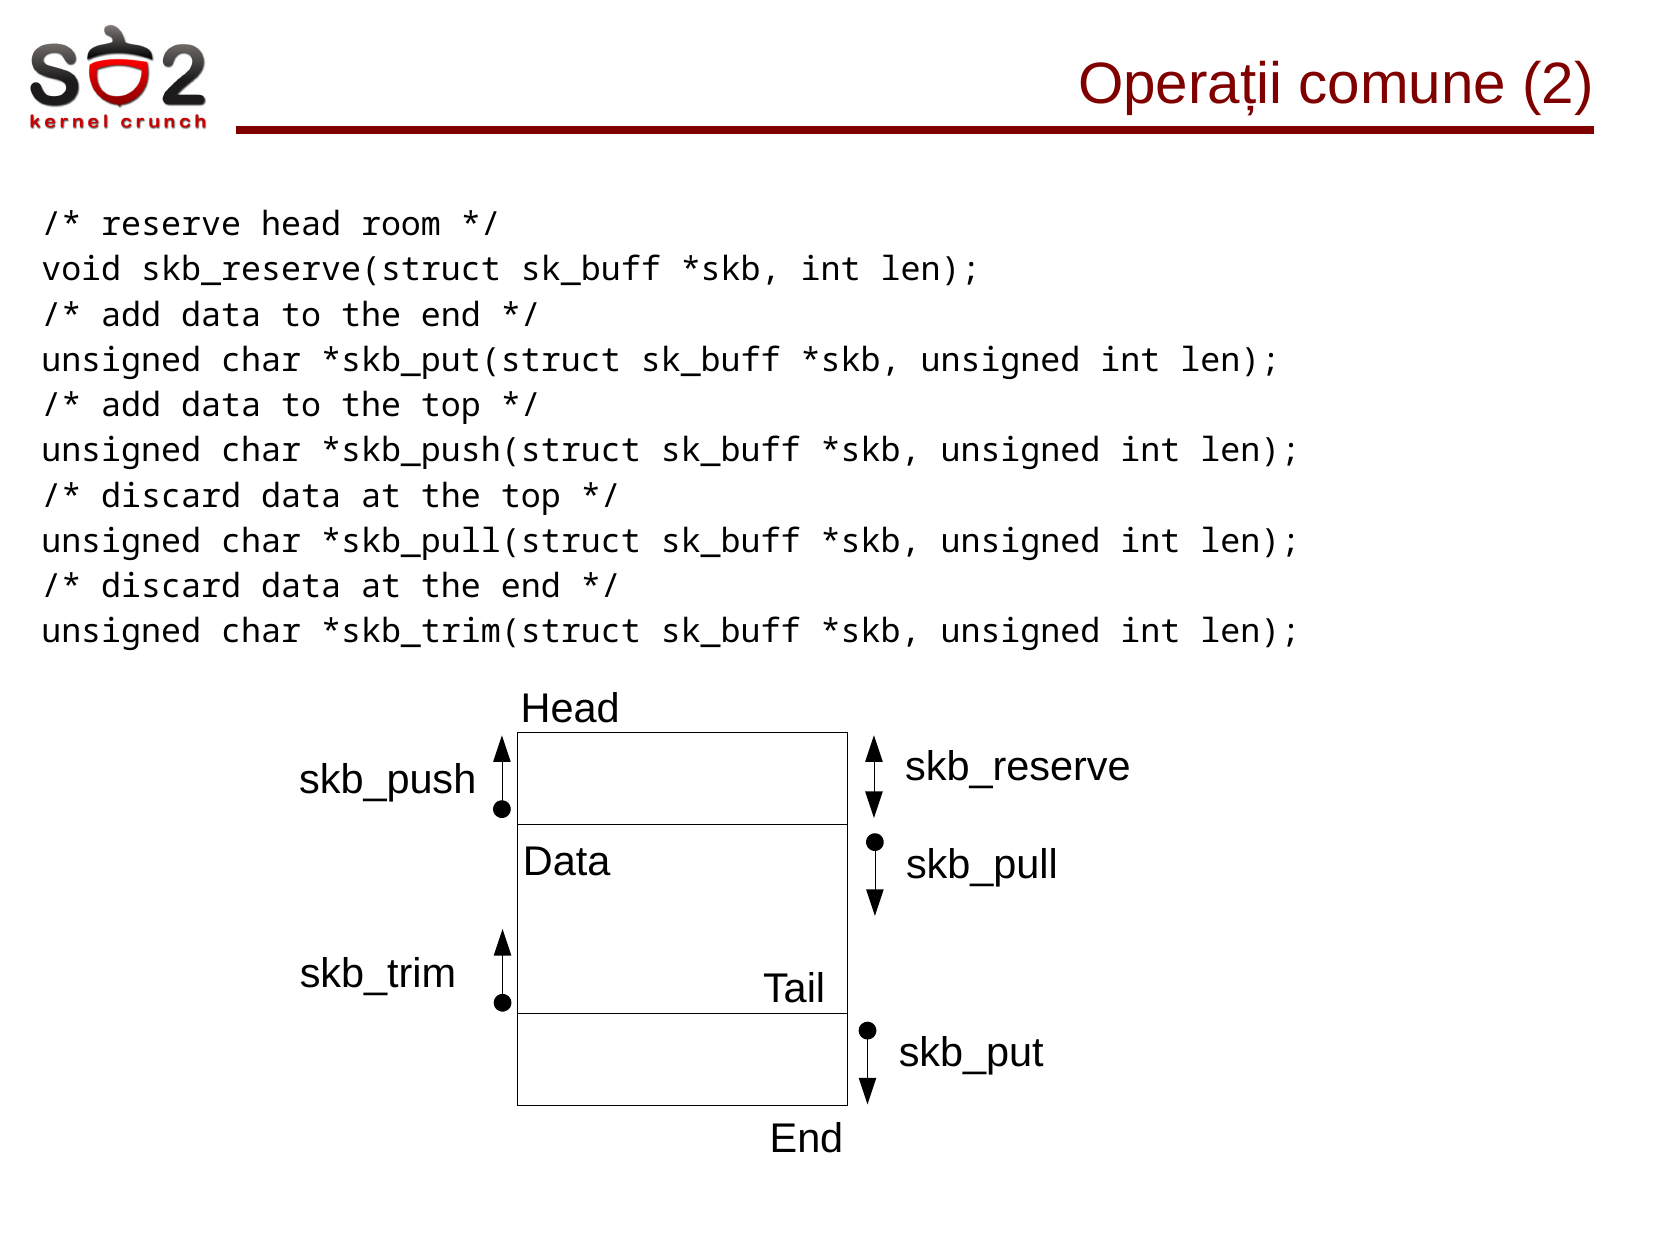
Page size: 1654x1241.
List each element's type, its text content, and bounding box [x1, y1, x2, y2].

text_box skb_pull [891, 833, 1076, 896]
text_box Data [508, 830, 628, 894]
picture [29, 23, 207, 130]
text_box Head [505, 678, 637, 741]
text_box skb_put [883, 1021, 1061, 1085]
text_box Tail [748, 957, 844, 1021]
list /* reserve head room */ void skb_reserve(struct sk_buff *skb, int len); /* add data to the end */ unsigned char *skb_put(struct sk_buff *skb, unsigned int len); /* add data to the top */ unsigned char *skb_push(struct sk_buff *skb, unsigned int len); /* discard data at the top */ unsigned char *skb_pull(struct sk_buff *skb, unsigned int len); /* discard data at the end */ unsigned char *skb_trim(struct sk_buff *skb, unsigned int len); [41, 215, 1613, 728]
text_box skb_reserve [890, 735, 1148, 798]
title Operații comune (2) [236, 49, 1595, 119]
text_box End [754, 1107, 861, 1170]
text_box skb_trim [285, 942, 474, 1005]
text_box skb_push [284, 748, 494, 812]
